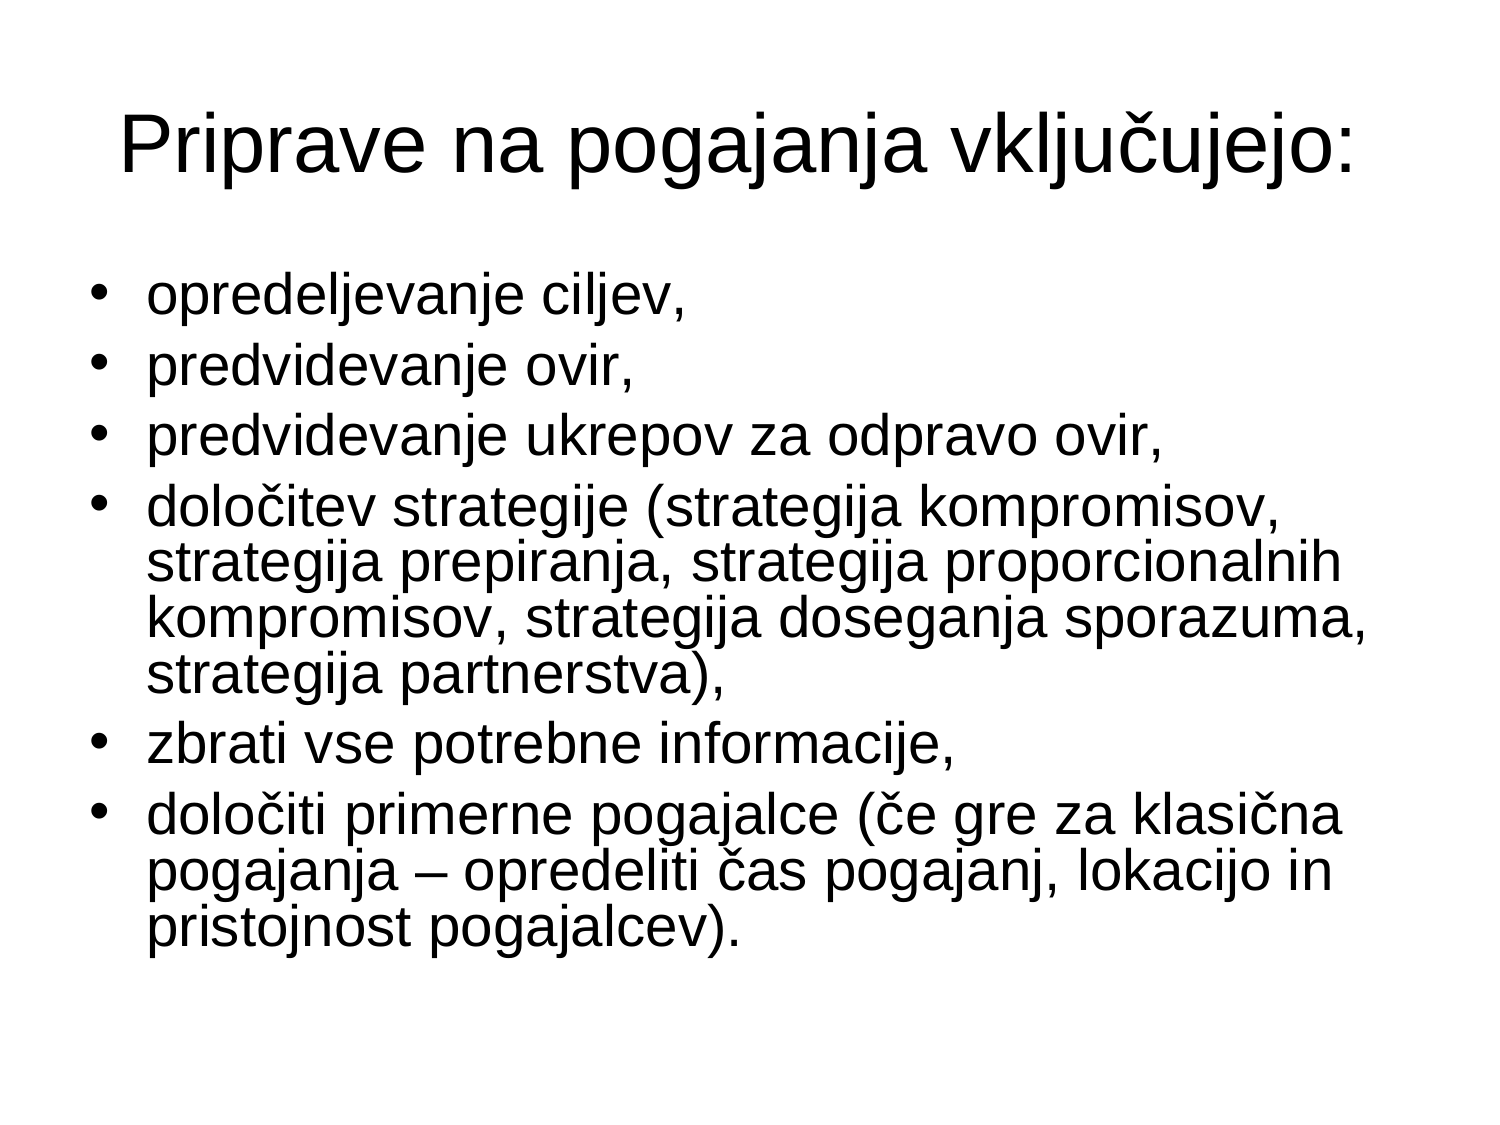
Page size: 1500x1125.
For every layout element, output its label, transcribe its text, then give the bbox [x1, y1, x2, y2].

title Priprave na pogajanja vključujejo: [75, 45, 1426, 233]
list opredeljevanje ciljev, predvidevanje ovir, predvidevanje ukrepov za odpravo ovir, določitev strategije (strategija kompromisov, strategija prepiranja, strategija proporcionalnih kompromisov, strategija doseganja sporazuma, strategija partnerstva), zbrati vse potrebne informacije, določiti primerne pogajalce (če gre za klasična pogajanja – opredeliti čas pogajanj, lokacijo in pristojnost pogajalcev). [75, 262, 1426, 1006]
